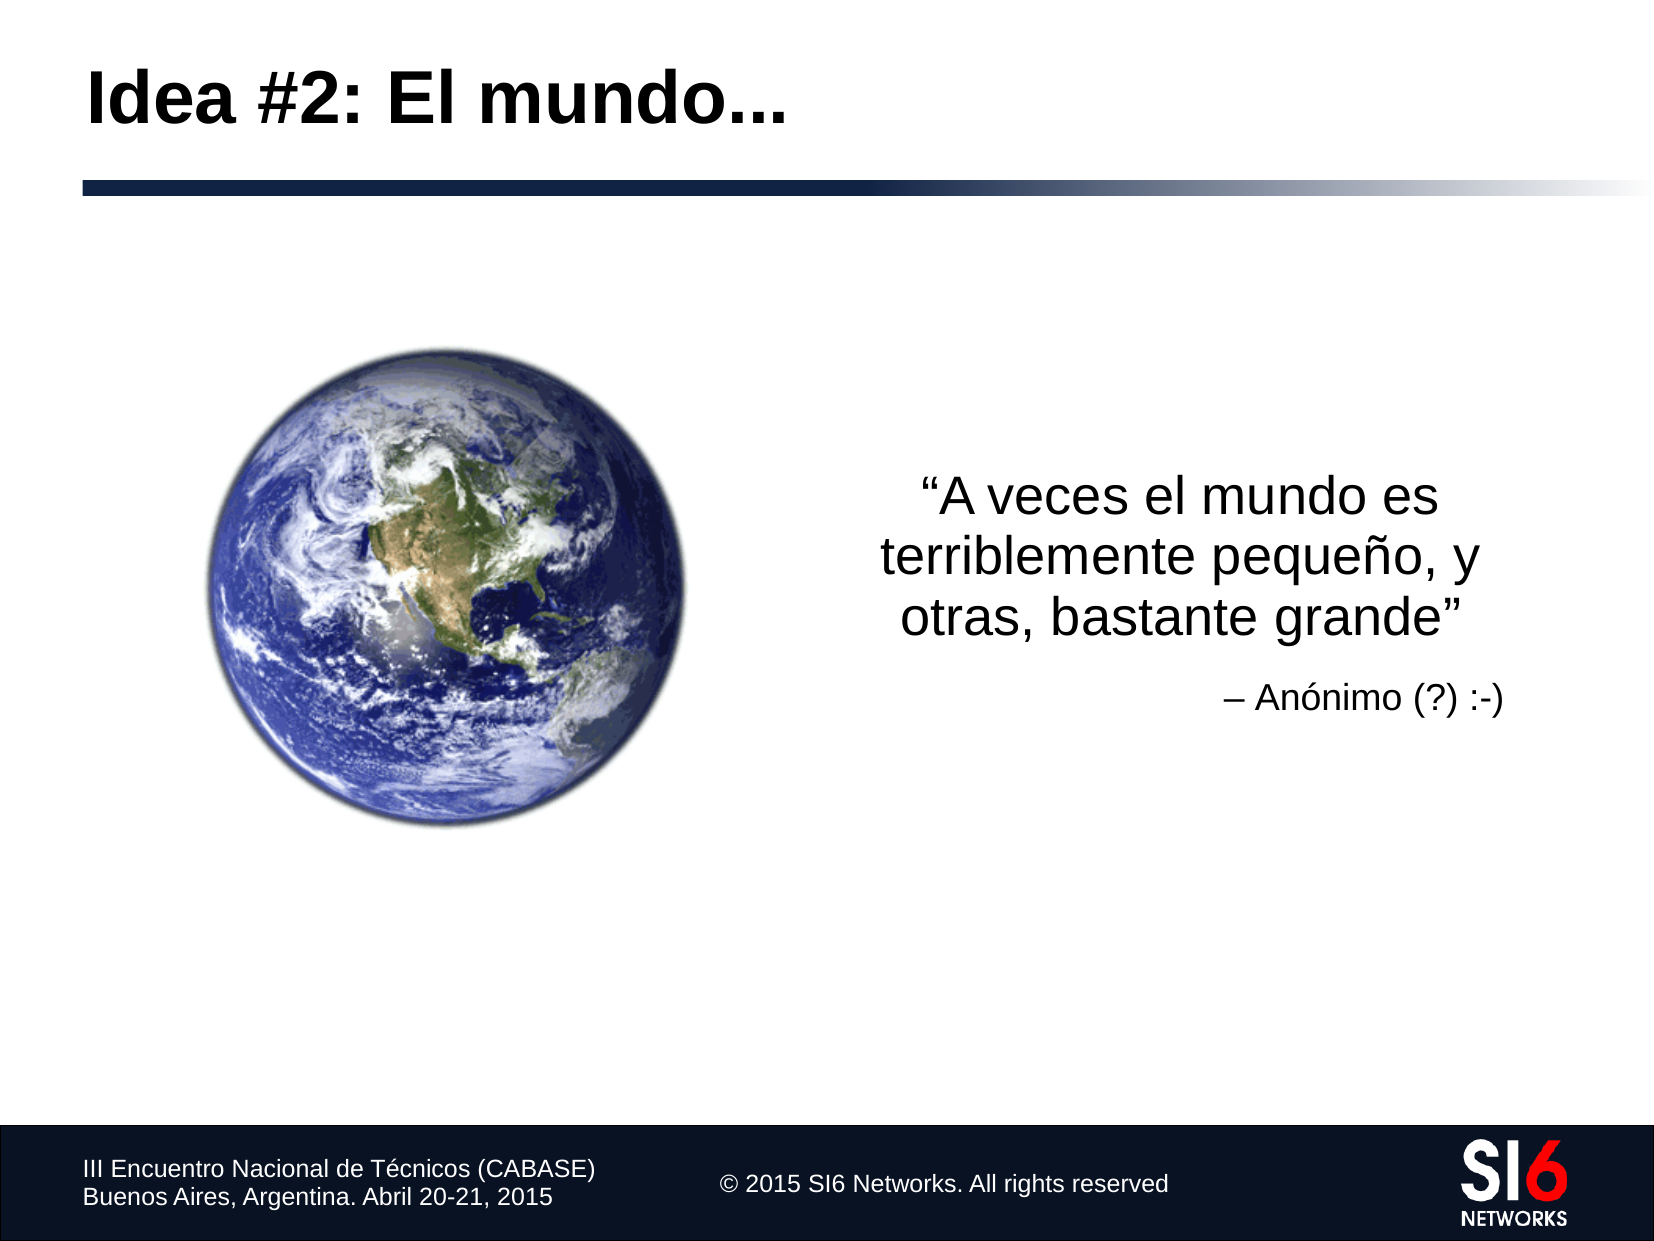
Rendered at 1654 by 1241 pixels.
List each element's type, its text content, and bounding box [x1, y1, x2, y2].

picture [1461, 1139, 1567, 1226]
list “A veces el mundo es terriblemente pequeño, y otras, bastante grande” – Anónimo (?) :-) [765, 375, 1526, 752]
picture [202, 344, 691, 833]
title Idea #2: El mundo... [86, 30, 1576, 166]
